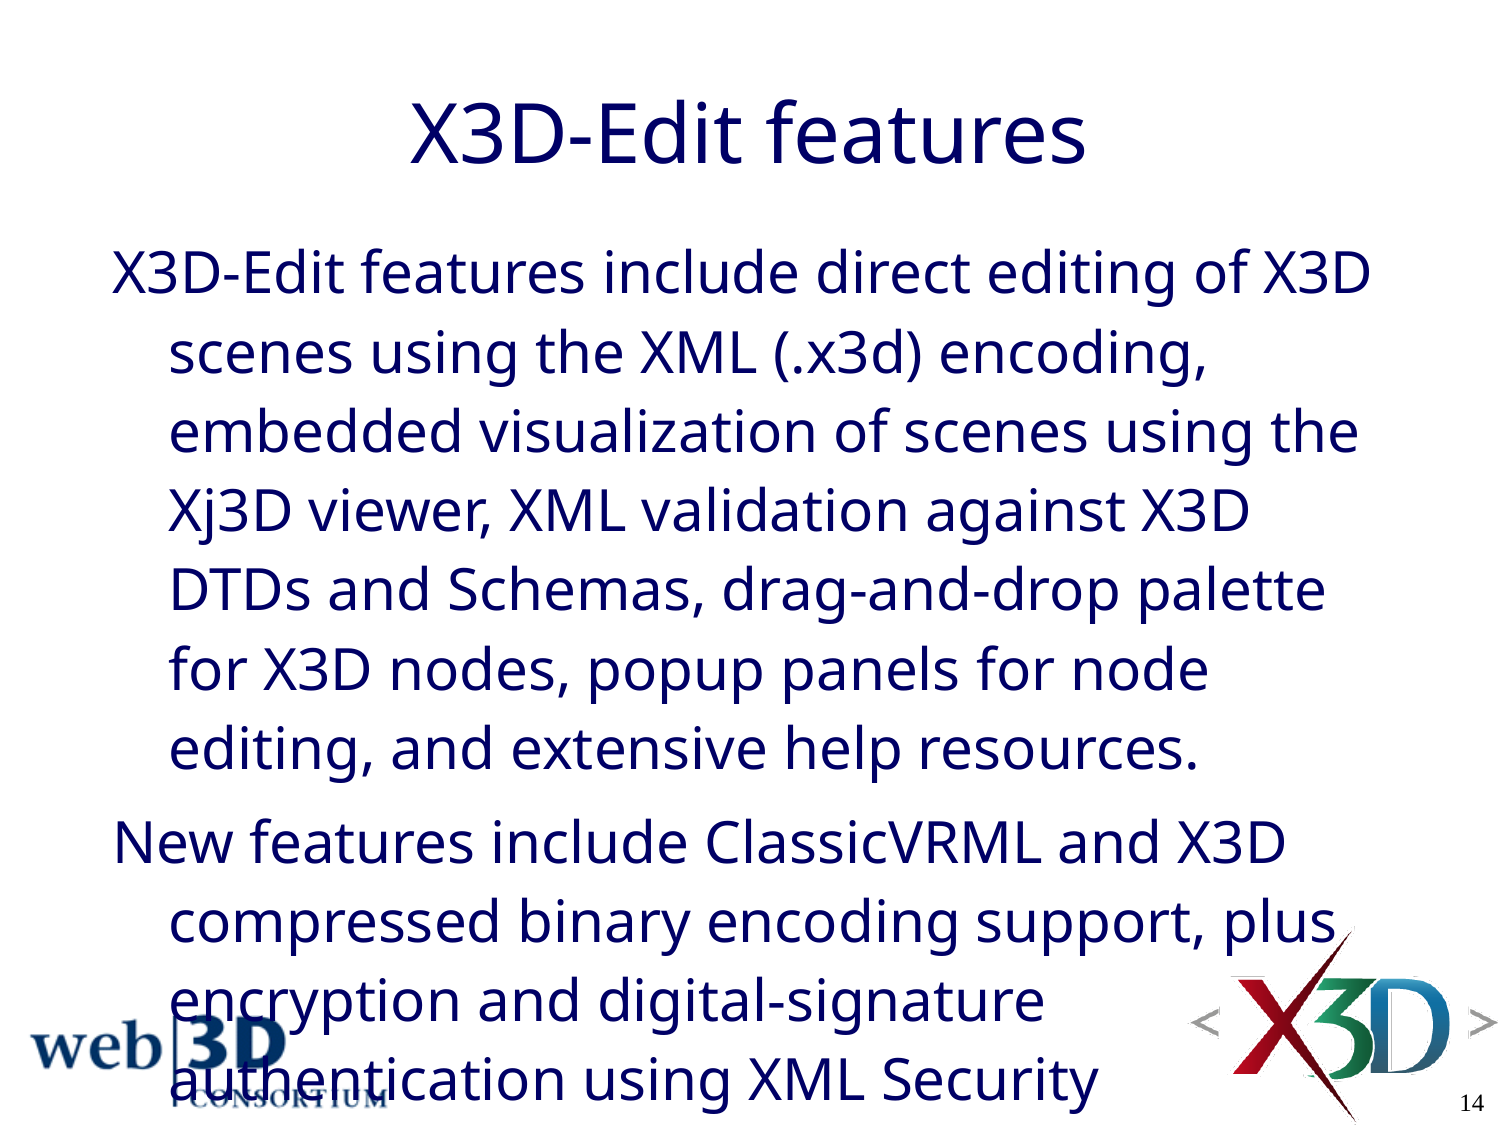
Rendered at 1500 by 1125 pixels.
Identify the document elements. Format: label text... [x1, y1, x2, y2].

picture [408, 1073, 413, 1095]
list X3D-Edit features include direct editing of X3D scenes using the XML (.x3d) encoding, embedded visualization of scenes using the Xj3D viewer, XML validation against X3D DTDs and Schemas, drag-and-drop palette for X3D nodes, popup panels for node editing, and extensive help resources. New features include ClassicVRML and X3D compressed binary encoding support, plus encryption and digital-signature authentication using XML Security standards. [112, 231, 1388, 1020]
picture [12, 998, 413, 1118]
picture [1187, 926, 1500, 1125]
title X3D-Edit features [112, 37, 1388, 226]
